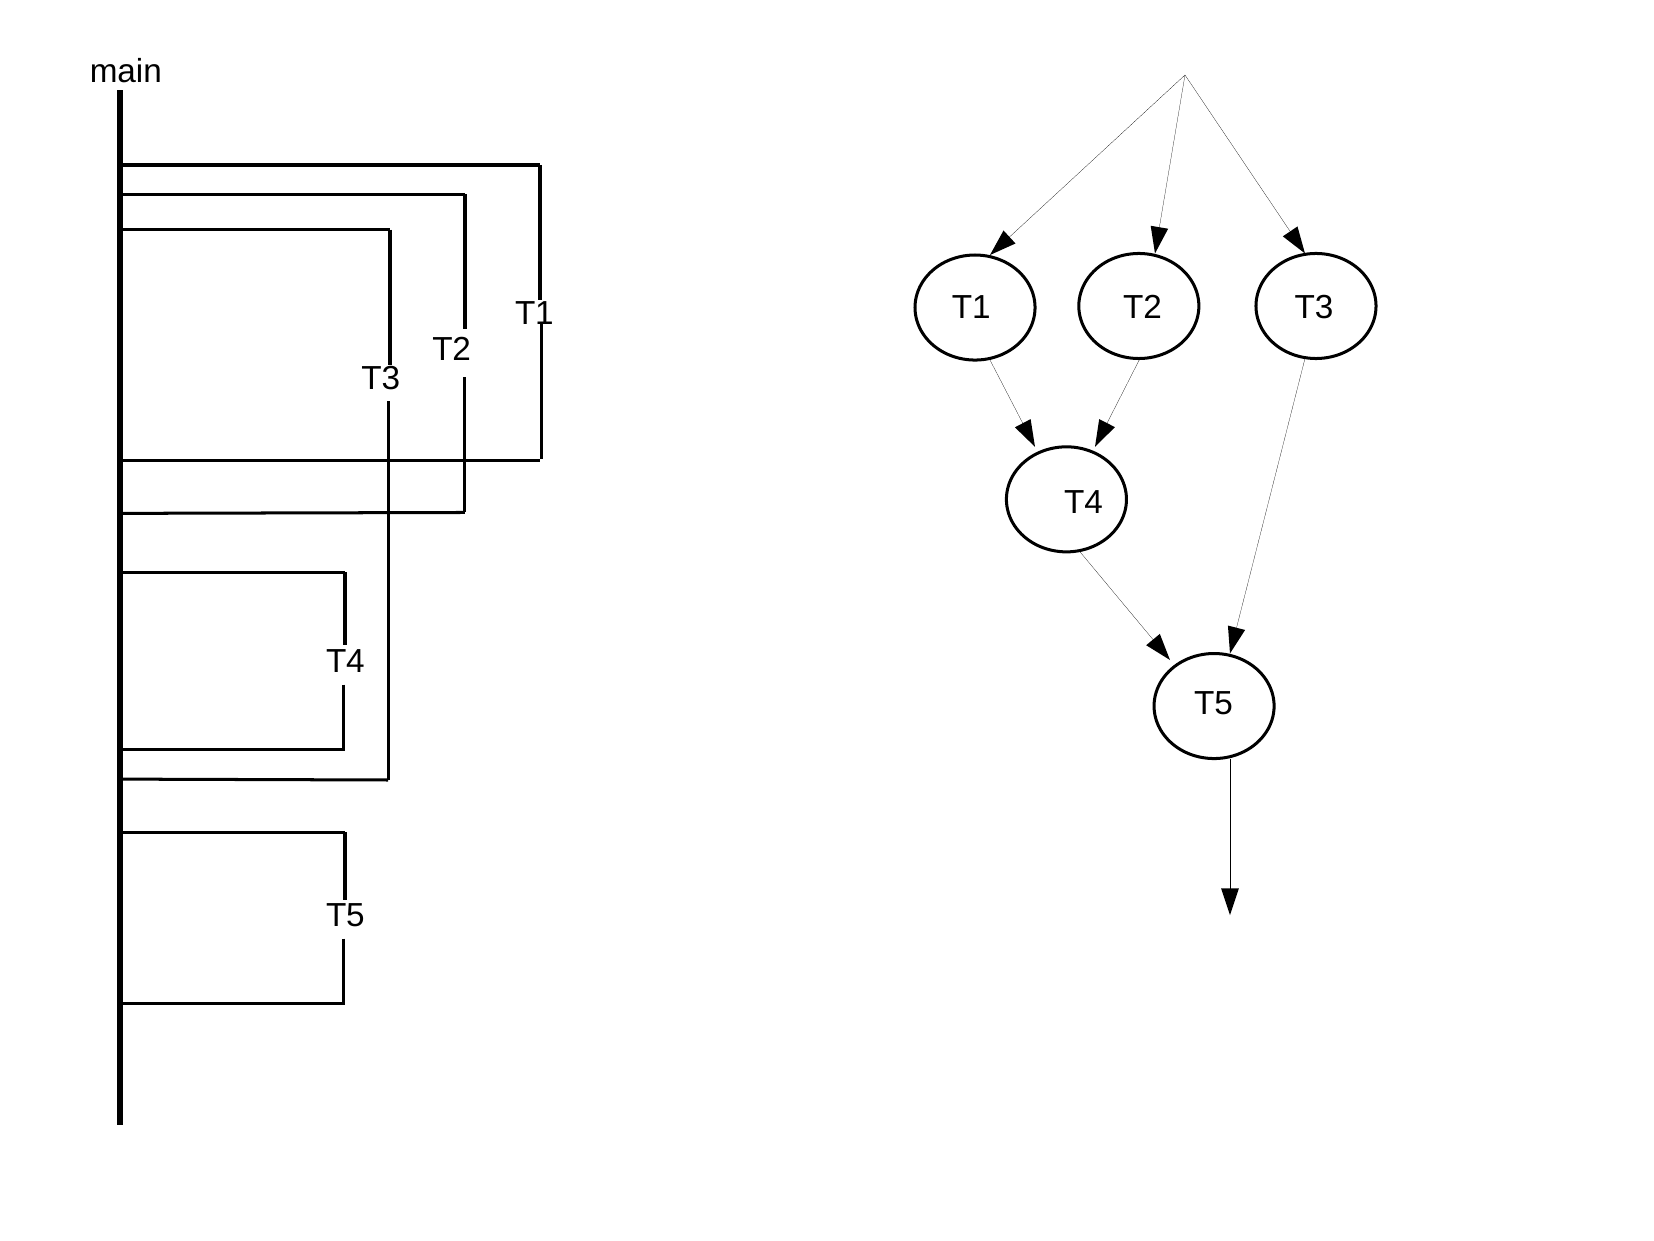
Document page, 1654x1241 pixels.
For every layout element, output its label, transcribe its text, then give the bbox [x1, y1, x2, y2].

text_box T3 [1279, 281, 1445, 334]
text_box T4 [311, 635, 477, 688]
text_box T5 [311, 889, 477, 942]
text_box T1 [937, 281, 1103, 334]
text_box T5 [1179, 676, 1345, 729]
text_box T2 [1108, 281, 1274, 334]
text_box T2 [417, 322, 583, 375]
text_box main [75, 45, 241, 97]
text_box T1 [500, 287, 666, 339]
text_box T4 [1049, 476, 1215, 528]
text_box T3 [346, 352, 512, 404]
